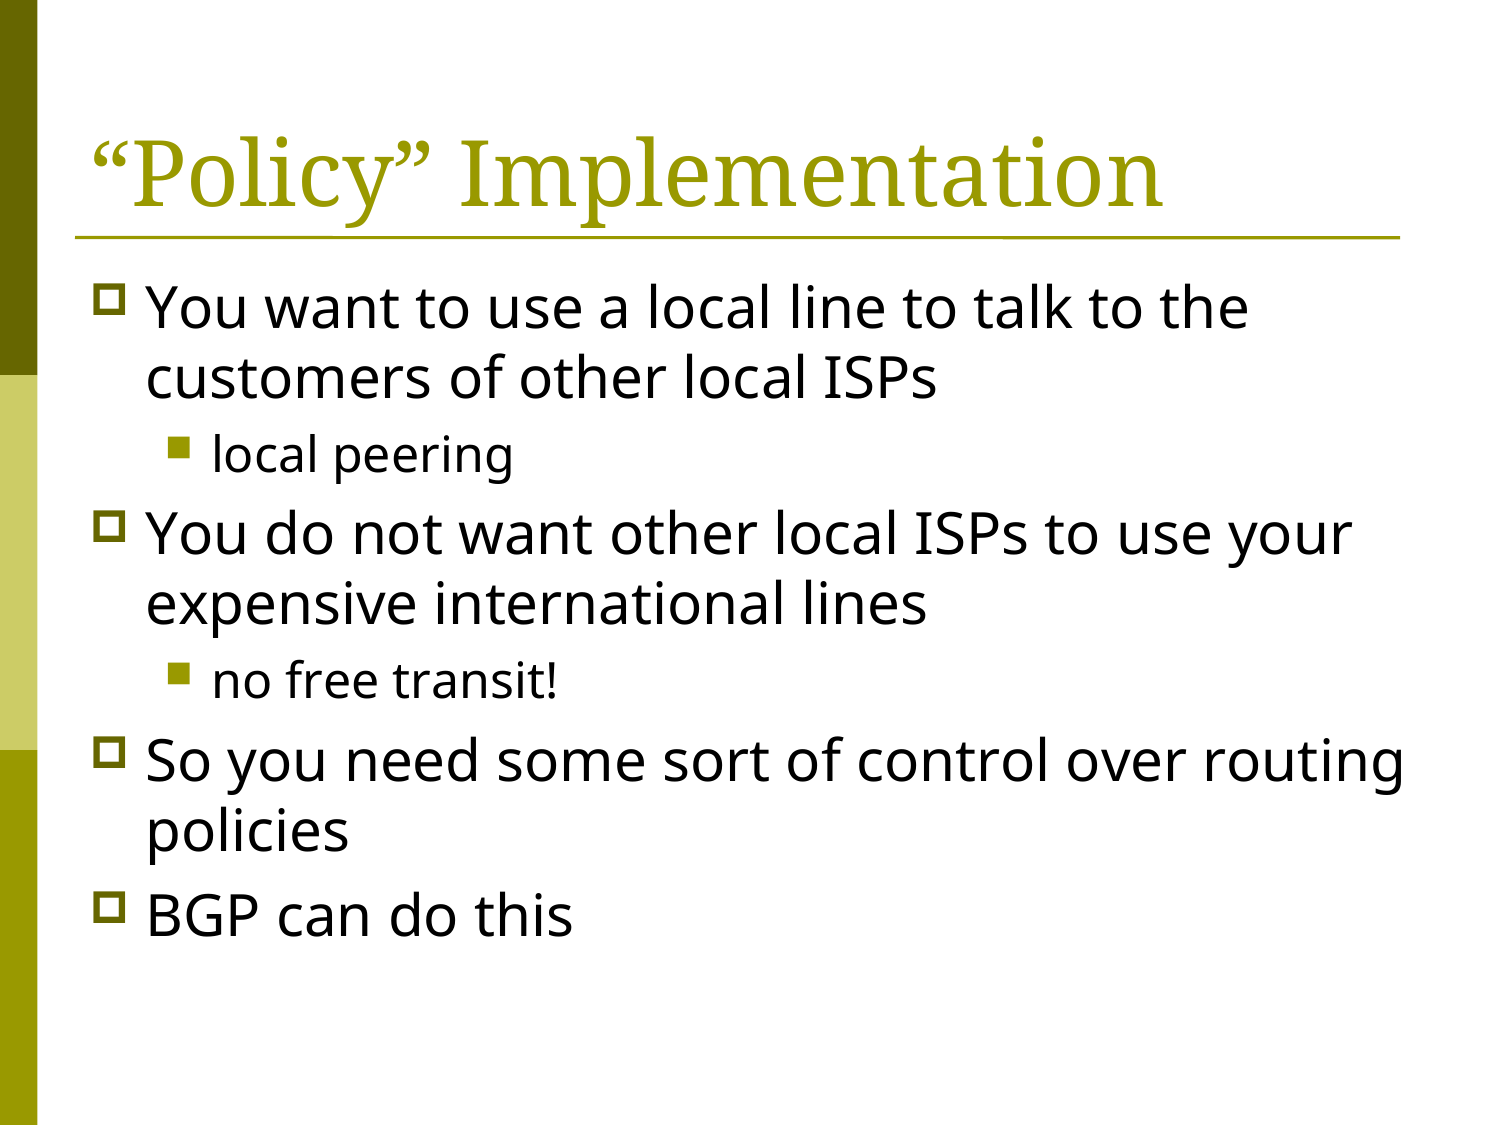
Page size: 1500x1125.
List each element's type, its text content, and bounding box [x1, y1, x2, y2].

title “Policy” Implementation [75, 45, 1426, 233]
list You want to use a local line to talk to the customers of other local ISPs local peering You do not want other local ISPs to use your expensive international lines no free transit! So you need some sort of control over routing policies BGP can do this [75, 262, 1426, 1006]
